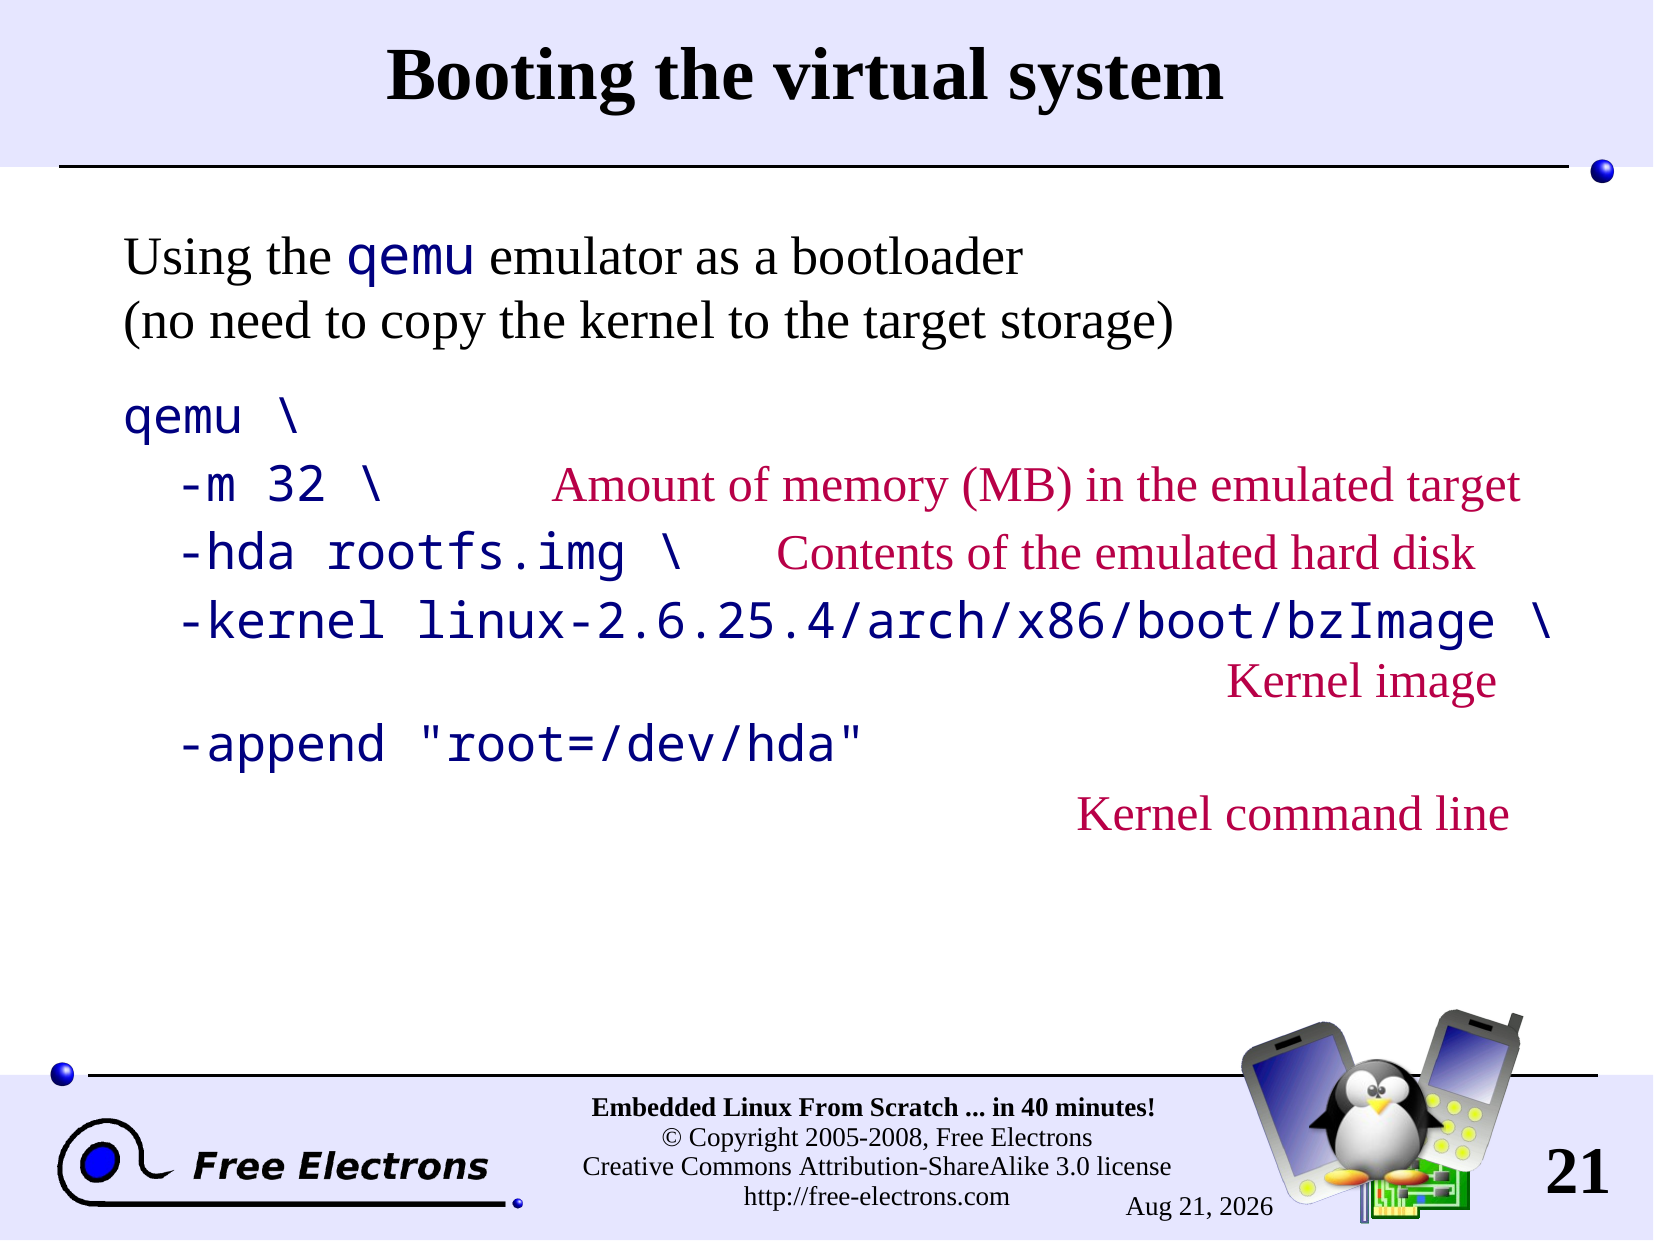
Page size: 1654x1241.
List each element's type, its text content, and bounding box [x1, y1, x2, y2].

title Booting the virtual system [60, 25, 1551, 124]
picture [1231, 1066, 1521, 1241]
list Using the qemu emulator as a bootloader (no need to copy the kernel to the target storage) qemu \ -m 32 \ Amount of memory (MB) in the emulated target -hda rootfs.img \ Contents of the emulated hard disk -kernel linux-2.6.25.4/arch/x86/boot/bzImage \ Kernel image -append "root=/dev/hda" Kernel command line [105, 216, 1593, 1066]
picture [50, 1107, 527, 1216]
